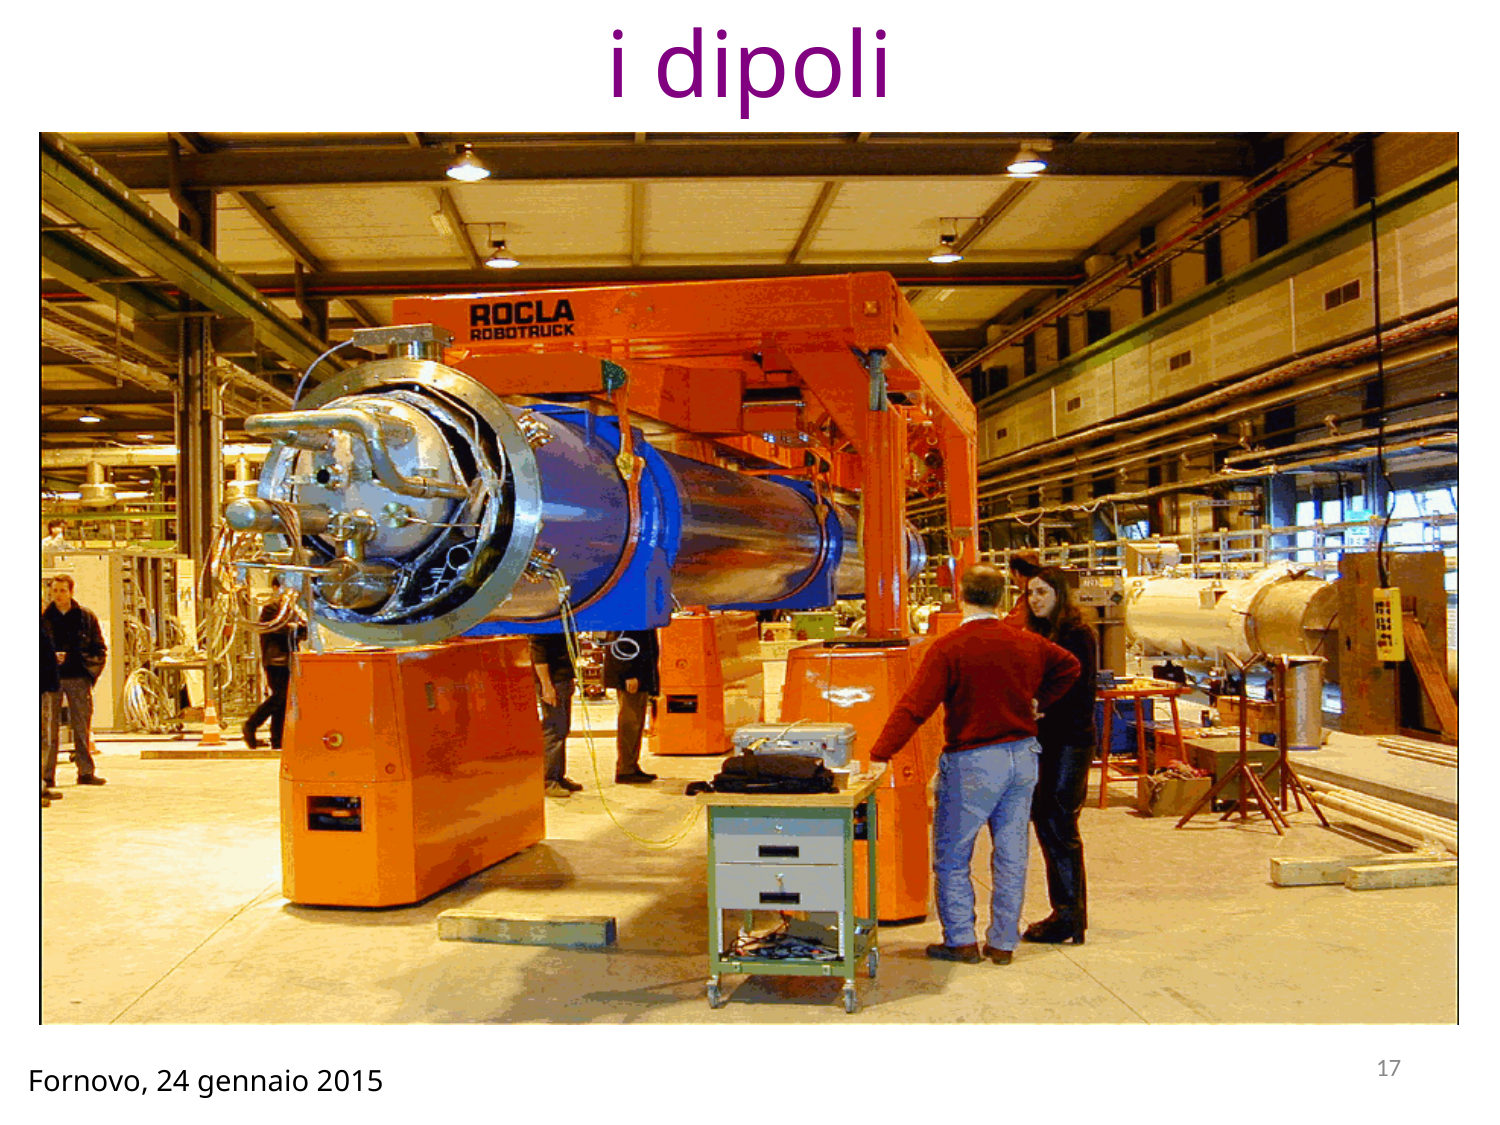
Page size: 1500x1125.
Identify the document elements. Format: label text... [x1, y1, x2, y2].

picture [39, 132, 1459, 1026]
text_box i dipoli [112, 0, 1388, 132]
text_box <numero> [1074, 1042, 1417, 1095]
